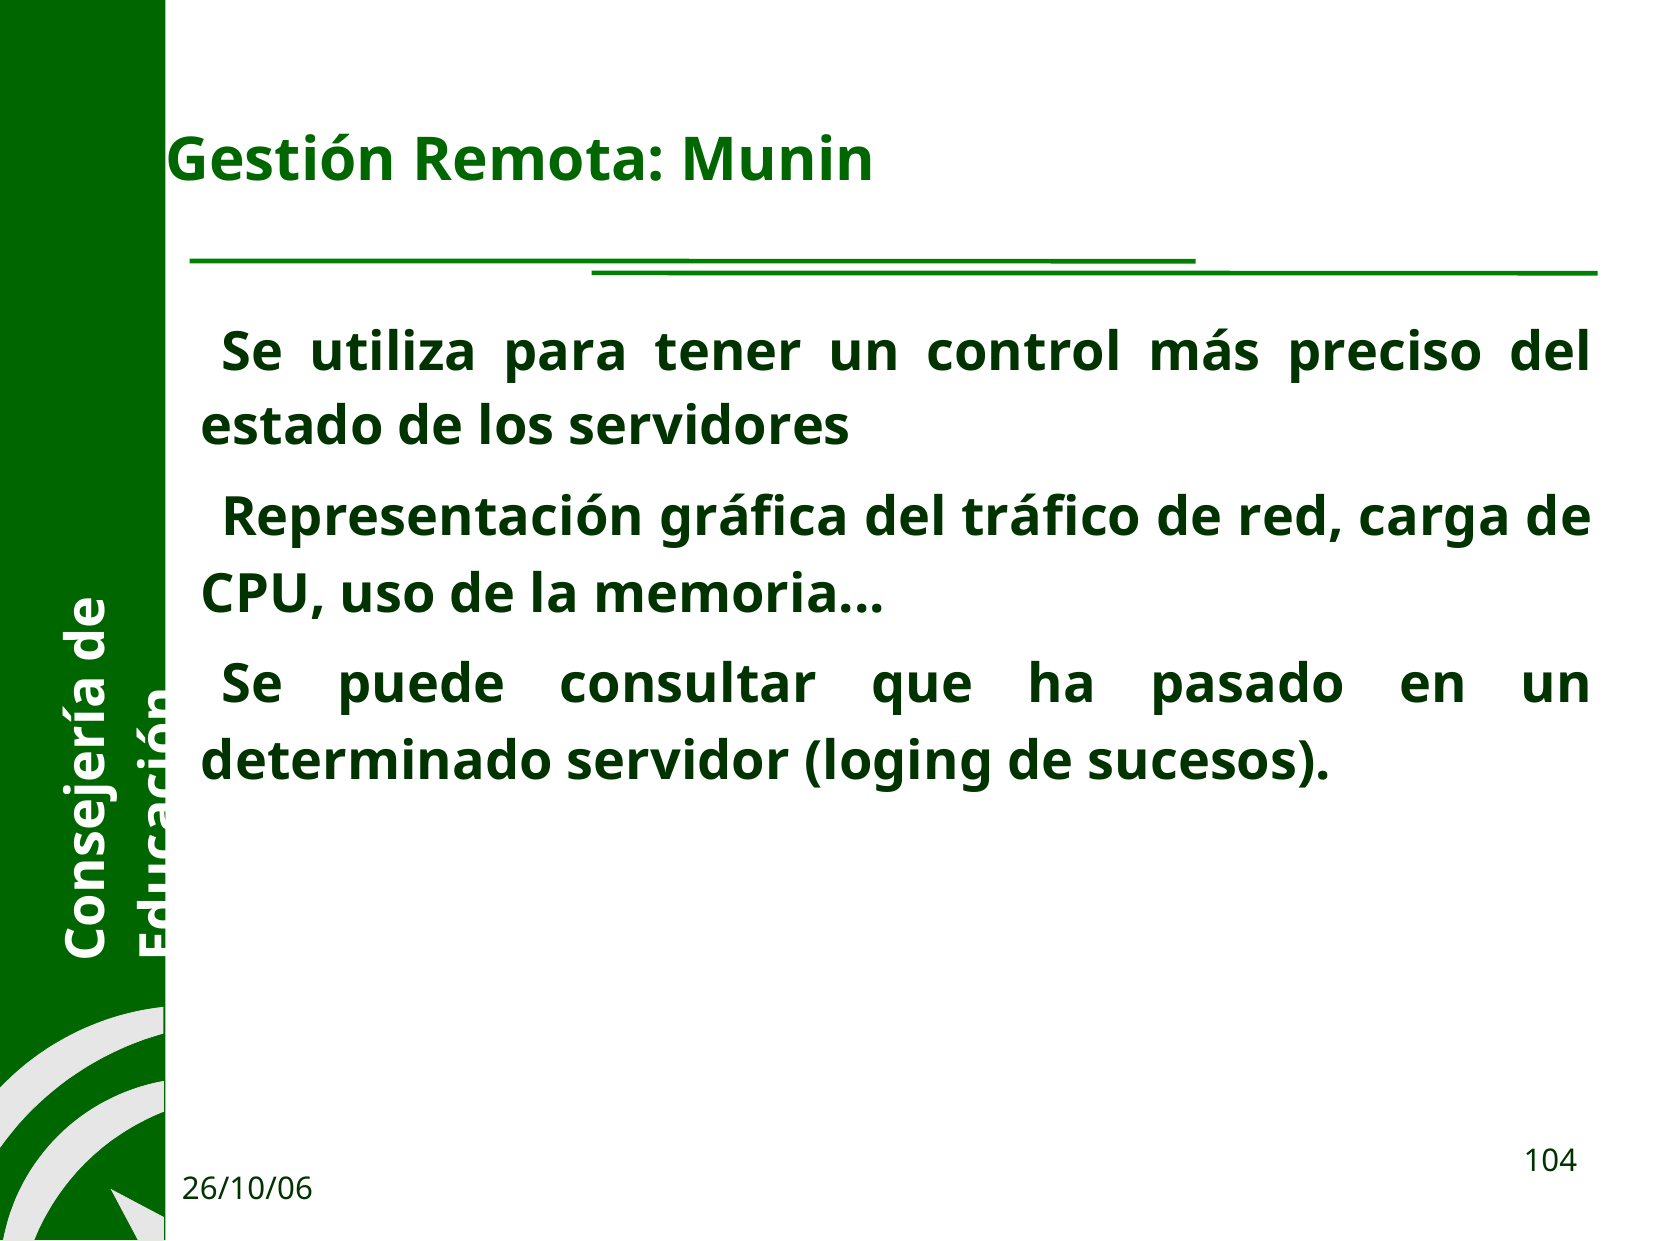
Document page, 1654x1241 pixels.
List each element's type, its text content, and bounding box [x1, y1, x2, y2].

title Gestión Remota: Munin [165, 53, 1654, 261]
list Se utiliza para tener un control más preciso del estado de los servidores Representación gráfica del tráfico de red, carga de CPU, uso de la memoria... Se puede consultar que ha pasado en un determinado servidor (loging de sucesos). [200, 312, 1594, 1133]
